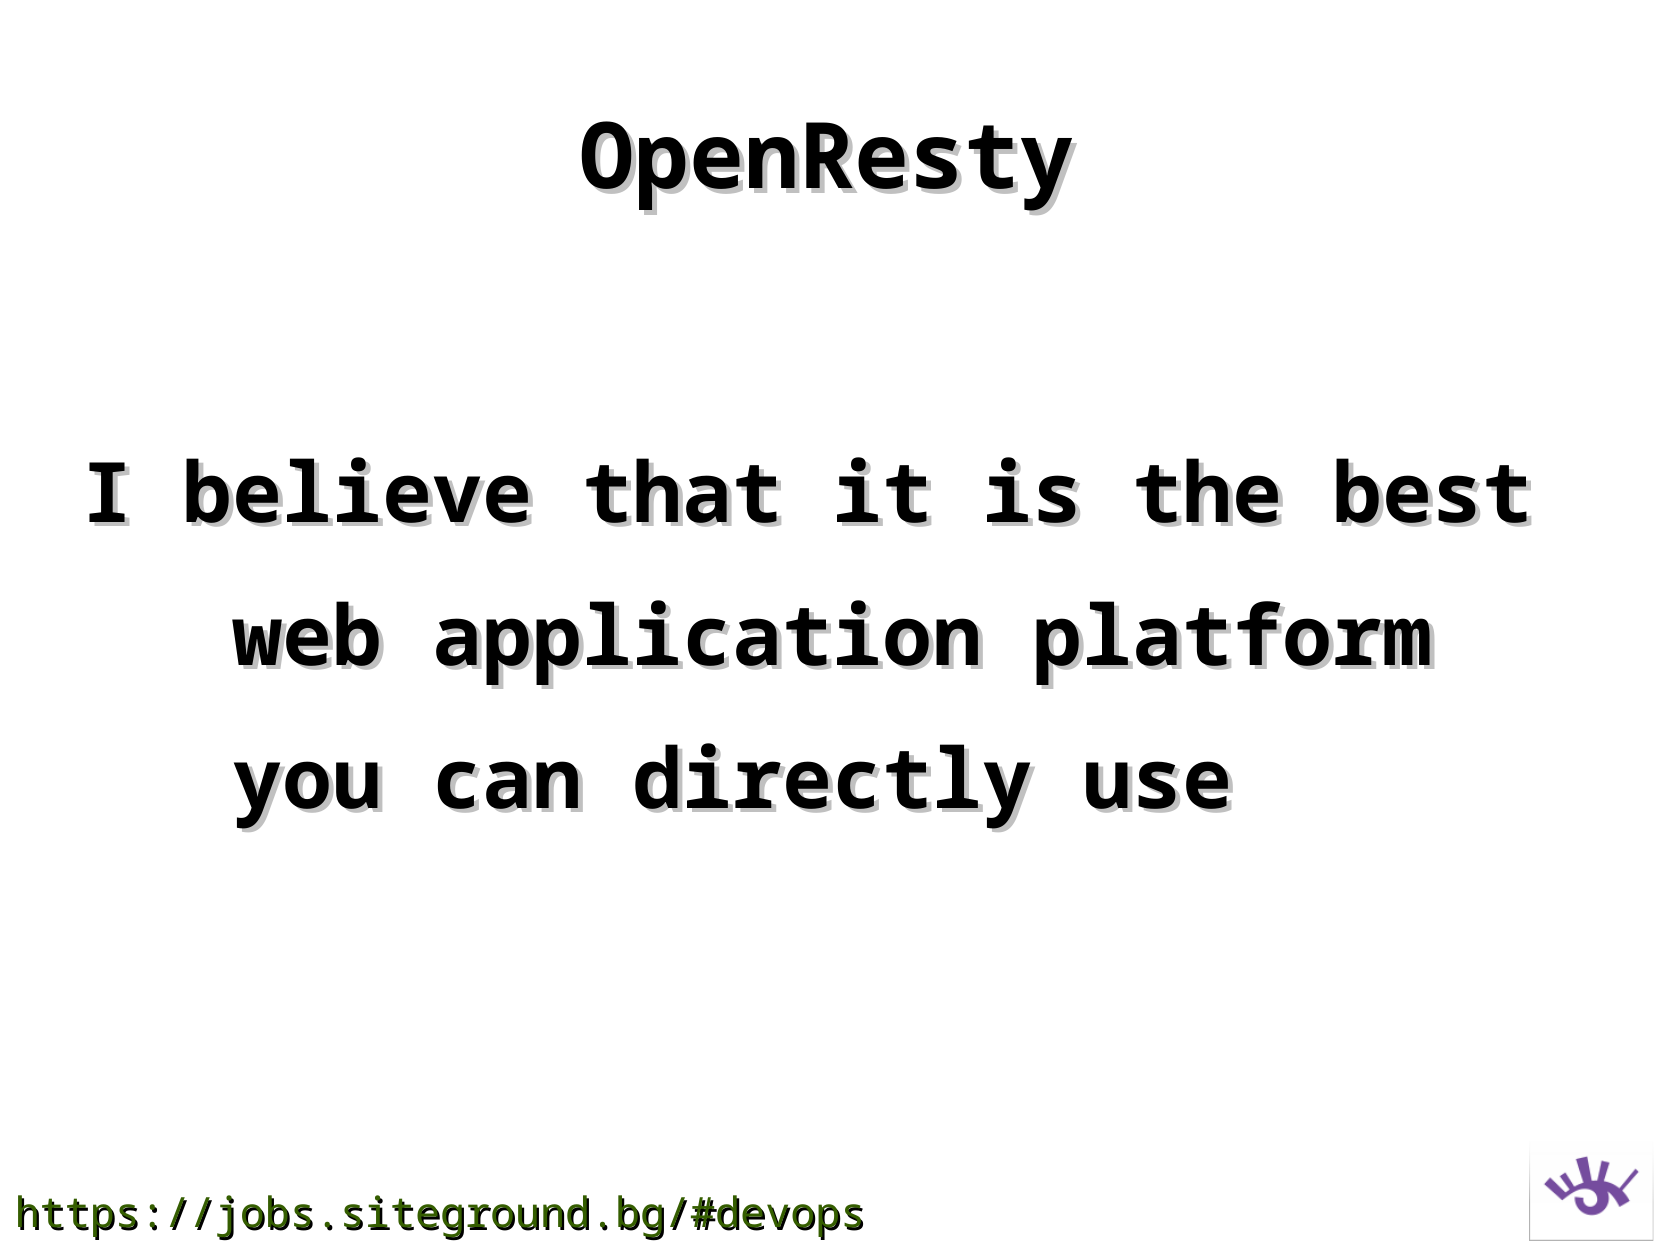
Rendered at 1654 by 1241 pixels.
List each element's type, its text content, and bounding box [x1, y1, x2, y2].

text_box https://jobs.siteground.bg/#devops [0, 1175, 889, 1240]
picture [1529, 1134, 1654, 1241]
list I believe that it is the best web application platform you can directly use [82, 290, 1571, 1010]
title OpenResty [82, 49, 1571, 257]
